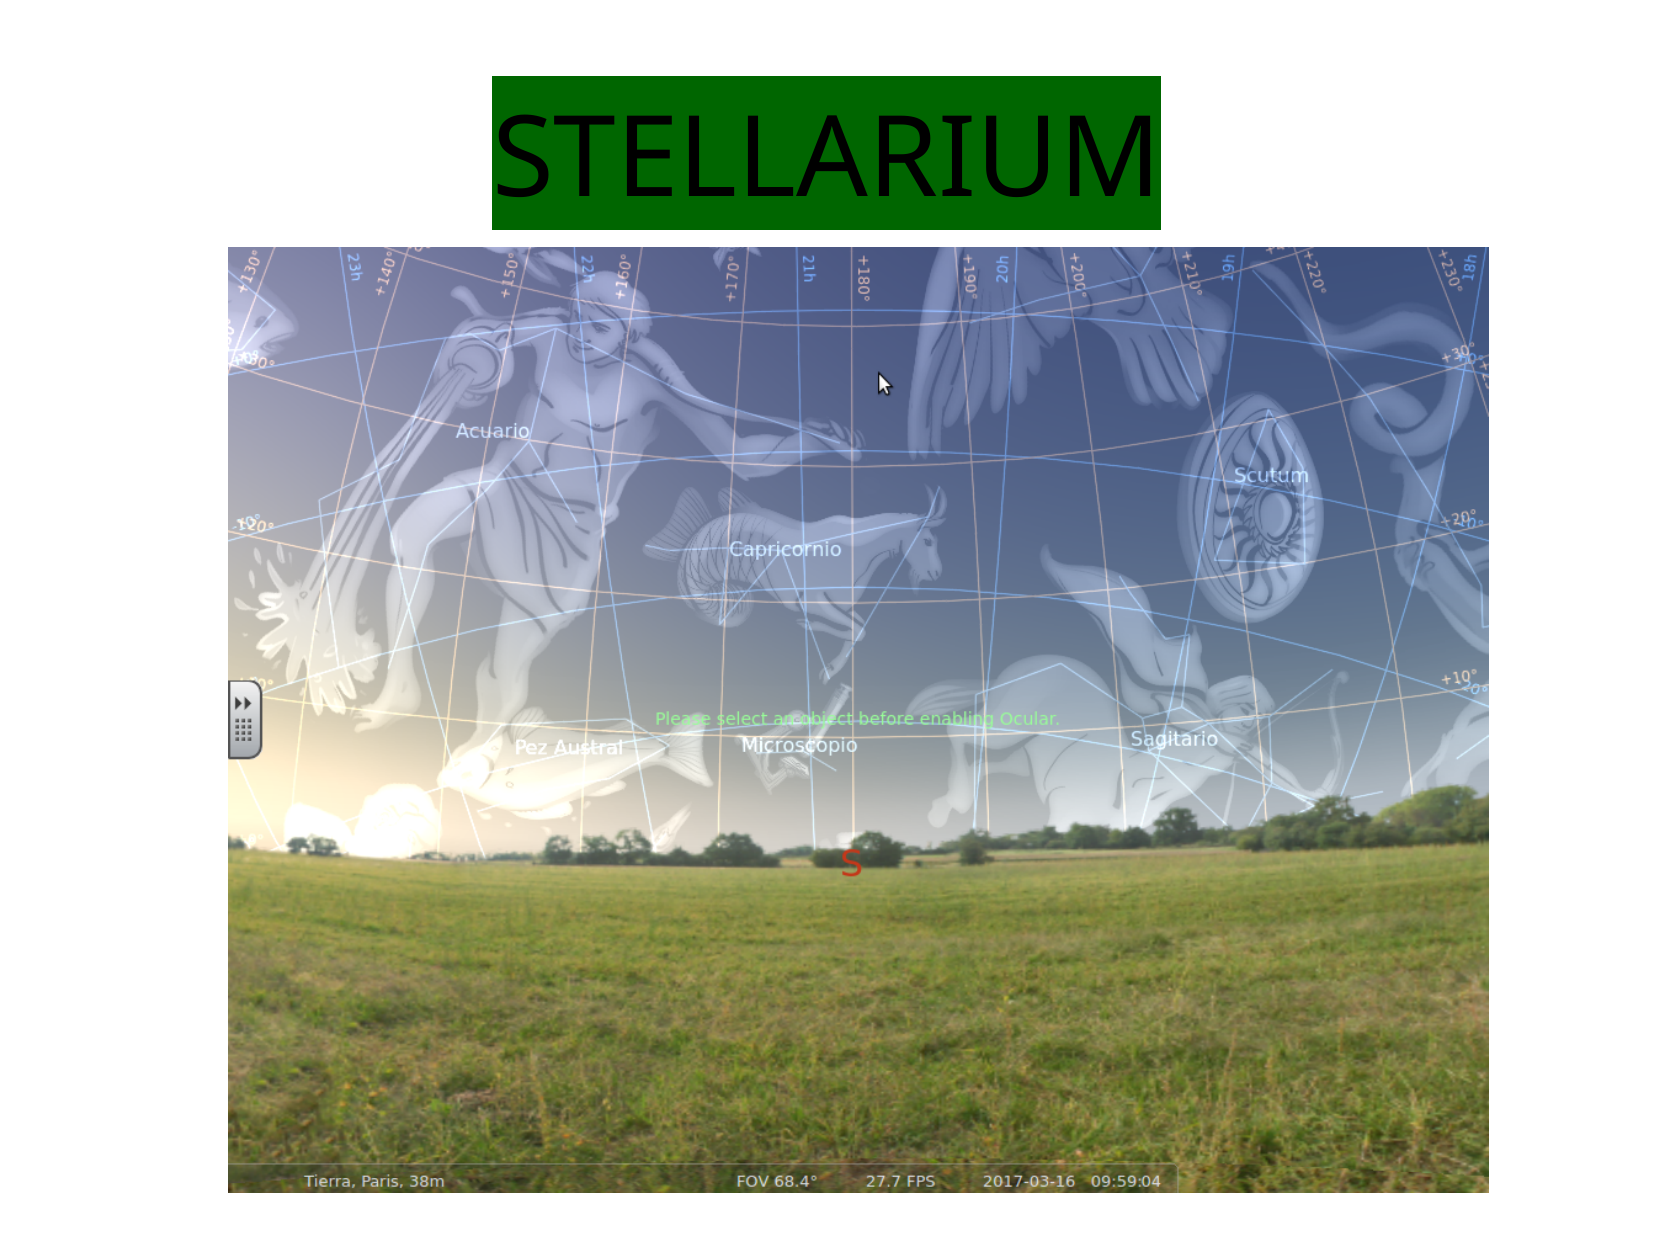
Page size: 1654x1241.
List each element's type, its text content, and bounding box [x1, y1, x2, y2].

title STELLARIUM [82, 49, 1571, 257]
picture [228, 247, 1489, 1193]
